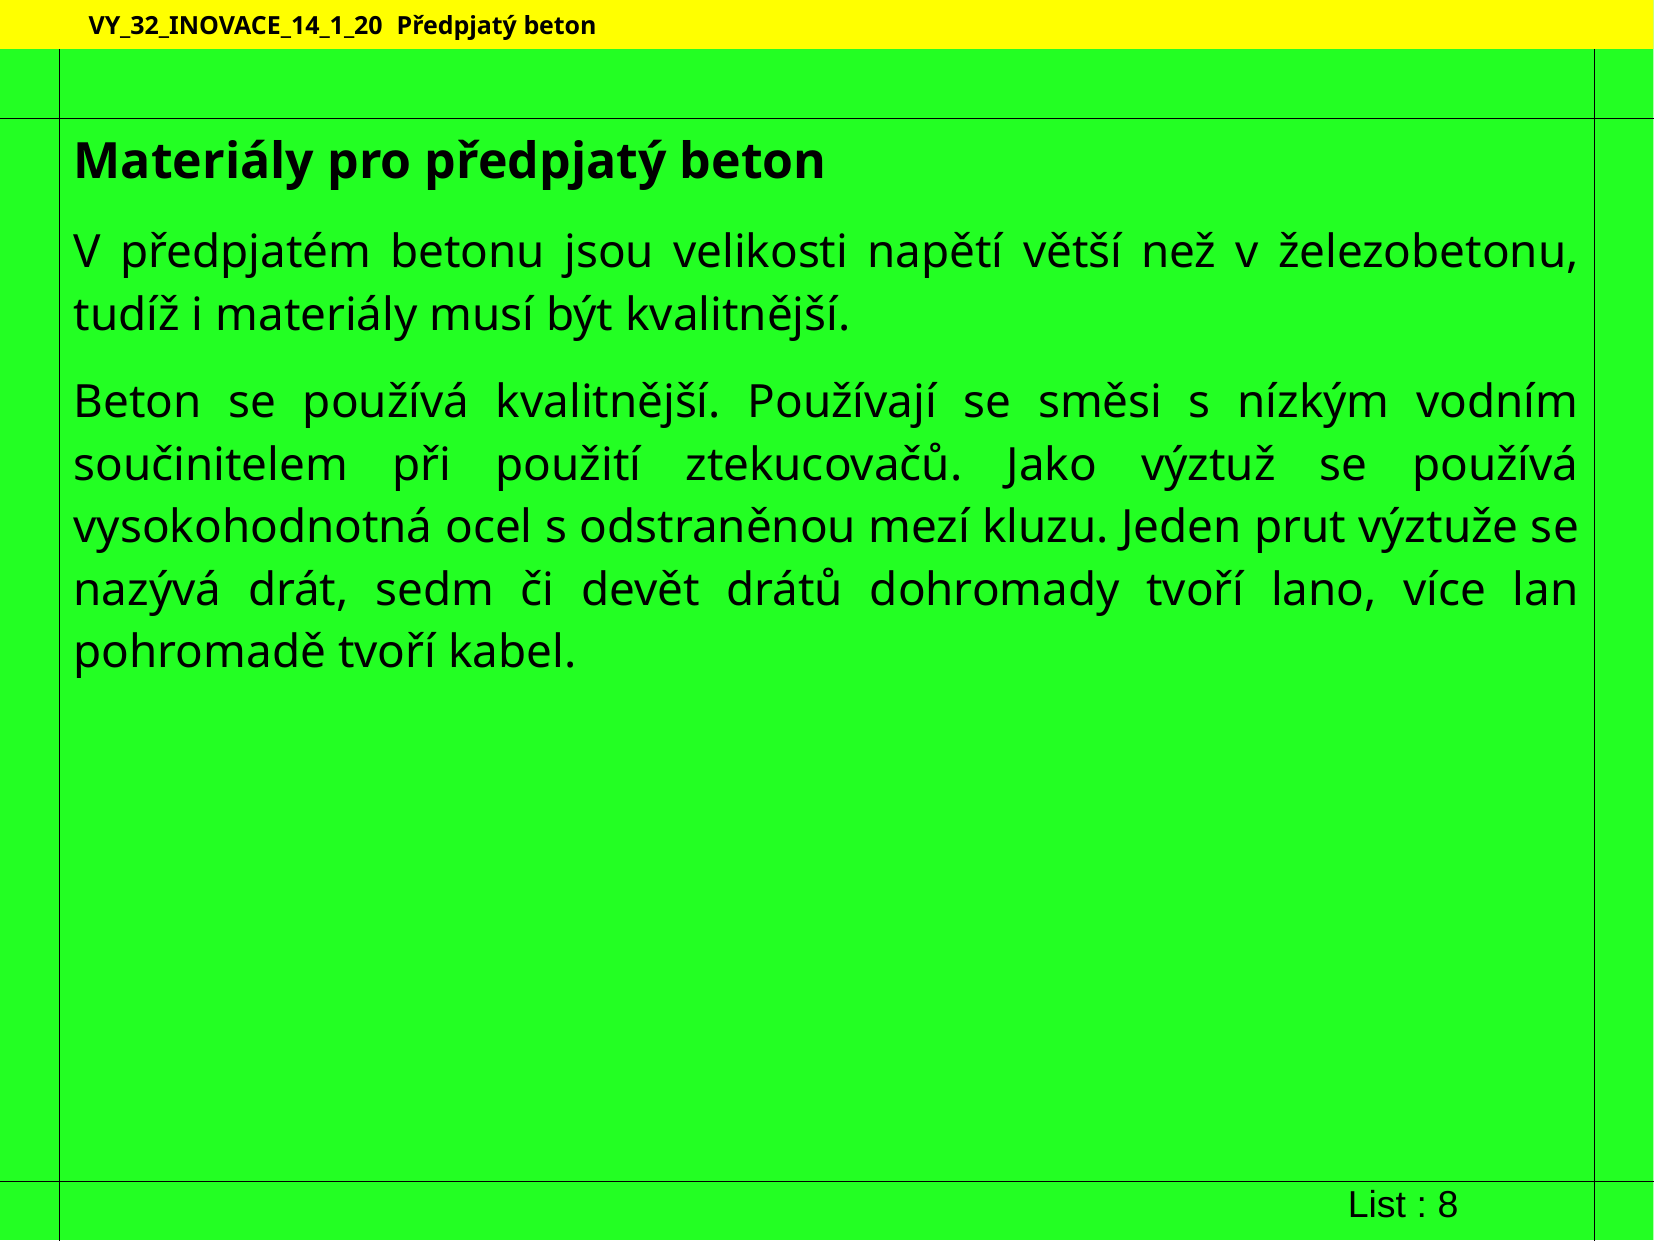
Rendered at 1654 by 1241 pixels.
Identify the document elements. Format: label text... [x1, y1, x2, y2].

text_box VY_32_INOVACE_14_1_20 Předpjatý beton [0, 0, 1654, 47]
text_box List : <číslo> [1357, 1176, 1599, 1241]
text_box Materiály pro předpjatý beton V předpjatém betonu jsou velikosti napětí větší než v železobetonu, tudíž i materiály musí být kvalitnější. Beton se používá kvalitnější. Používají se směsi s nízkým vodním součinitelem při použití ztekucovačů. Jako výztuž se používá vysokohodnotná ocel s odstraněnou mezí kluzu. Jeden prut výztuže se nazývá drát, sedm či devět drátů dohromady tvoří lano, více lan pohromadě tvoří kabel. [59, 118, 1595, 1182]
